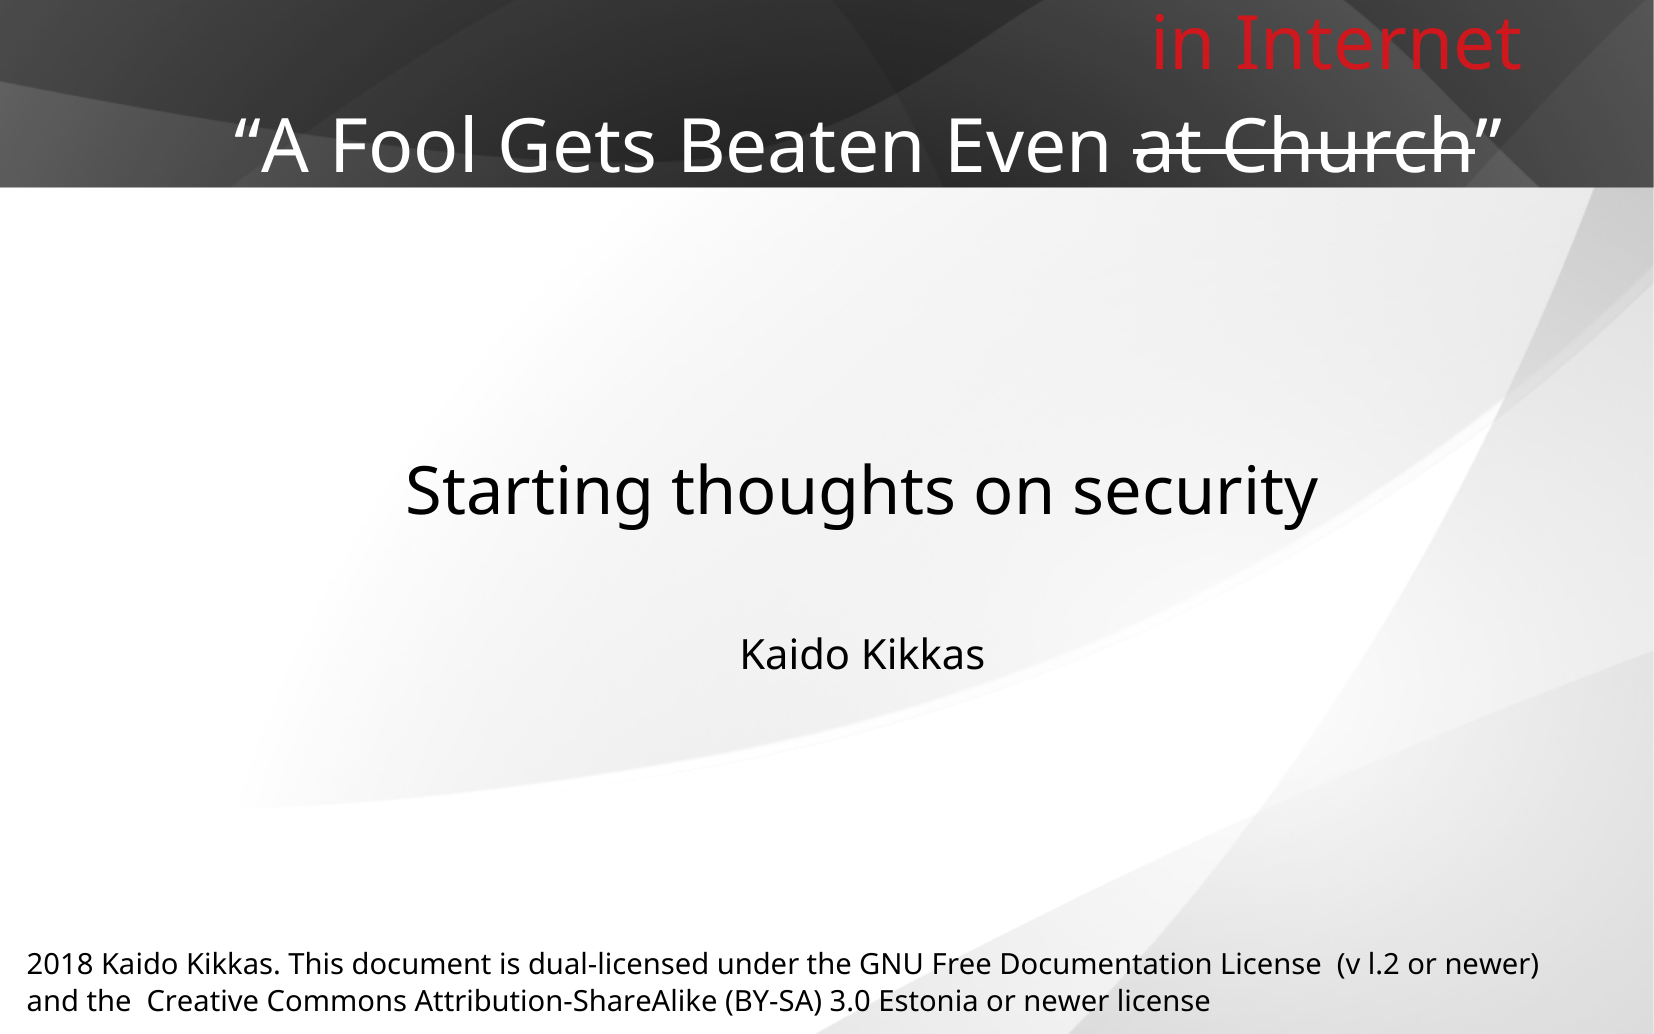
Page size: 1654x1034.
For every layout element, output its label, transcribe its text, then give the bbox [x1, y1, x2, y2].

subtitle Starting thoughts on security Kaido Kikkas [187, 225, 1538, 901]
title in Internet “A Fool Gets Beaten Even at Church” [124, 0, 1613, 196]
picture [0, 0, 1654, 1034]
text_box 2018 Kaido Kikkas. This document is dual-licensed under the GNU Free Documentation License (v l.2 or newer) and the Creative Commons Attribution-ShareAlike (BY-SA) 3.0 Estonia or newer license [11, 937, 1613, 1028]
